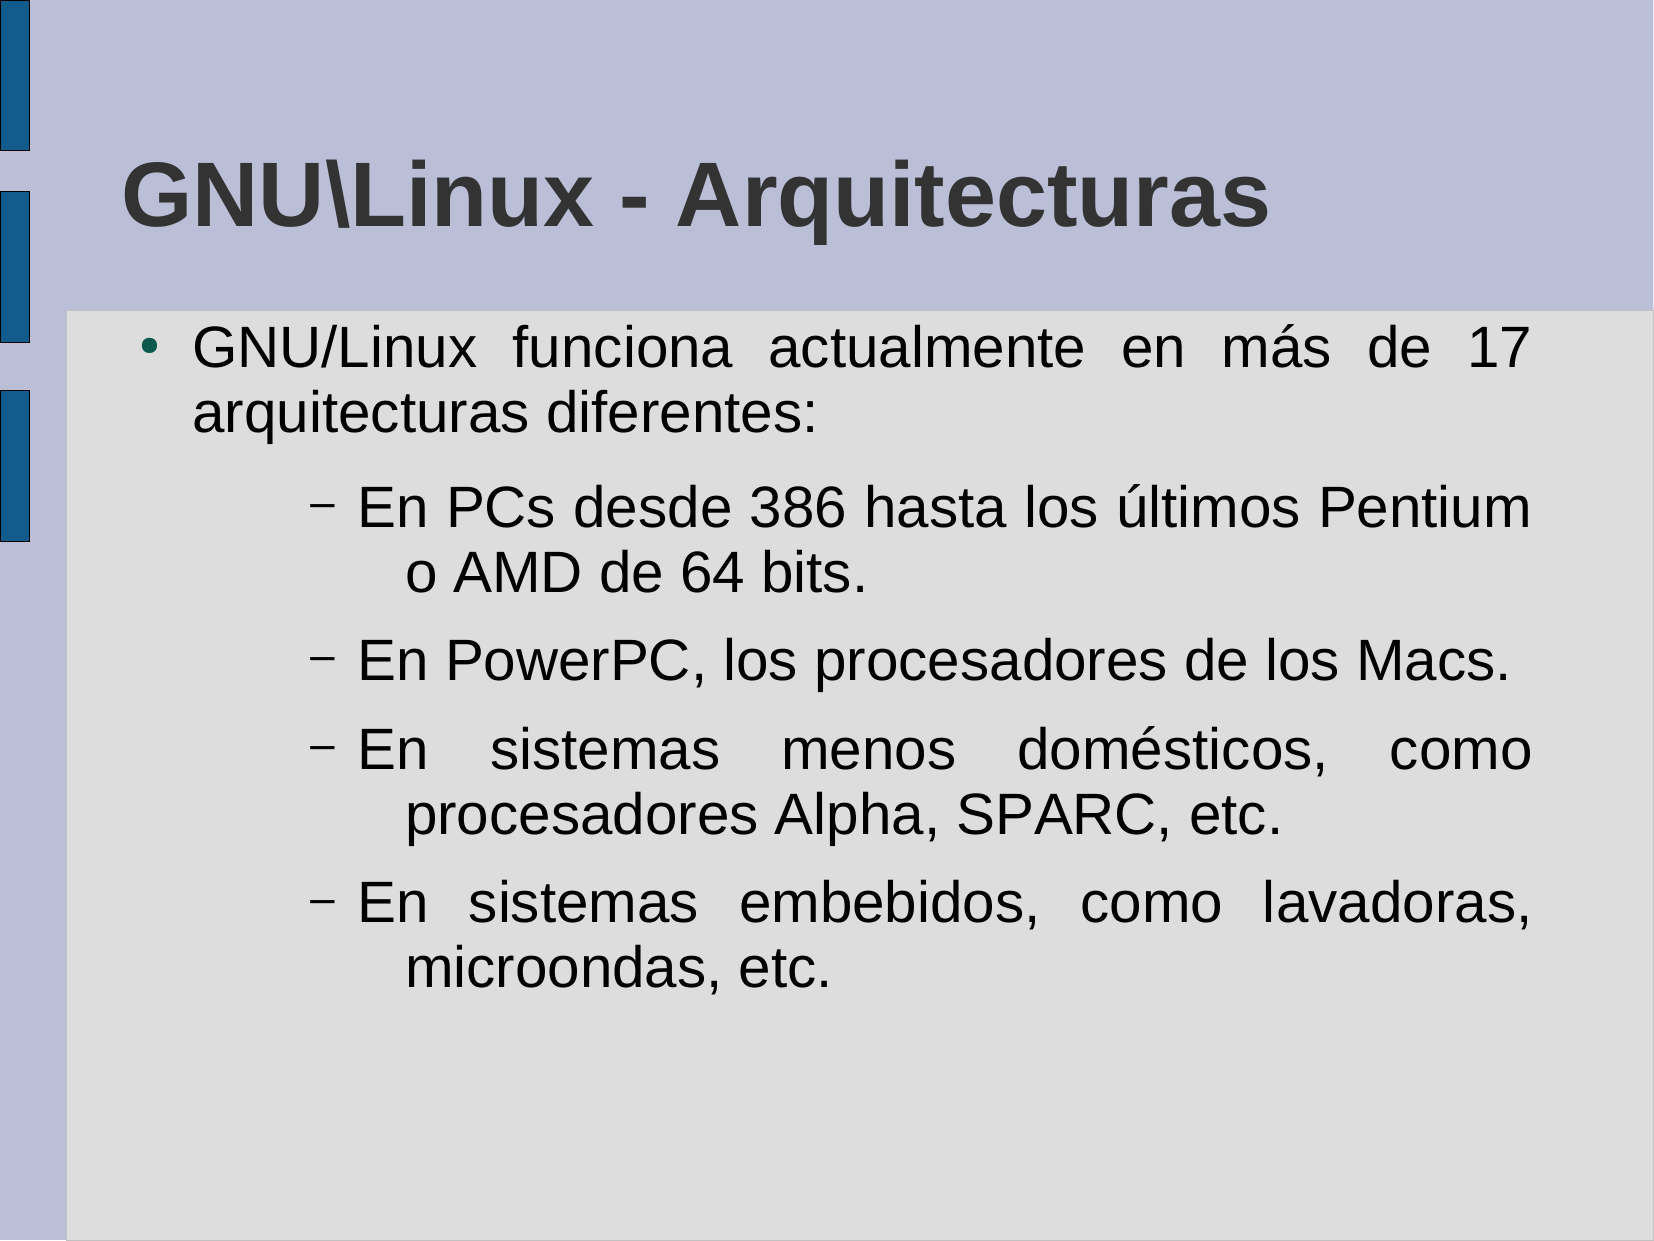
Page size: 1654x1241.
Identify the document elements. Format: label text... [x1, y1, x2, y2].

title GNU\Linux - Arquitecturas [121, 98, 1534, 291]
list GNU/Linux funciona actualmente en más de 17 arquitecturas diferentes: En PCs desde 386 hasta los últimos Pentium o AMD de 64 bits. En PowerPC, los procesadores de los Macs. En sistemas menos domésticos, como procesadores Alpha, SPARC, etc. En sistemas embebidos, como lavadoras, microondas, etc. [121, 314, 1534, 1082]
